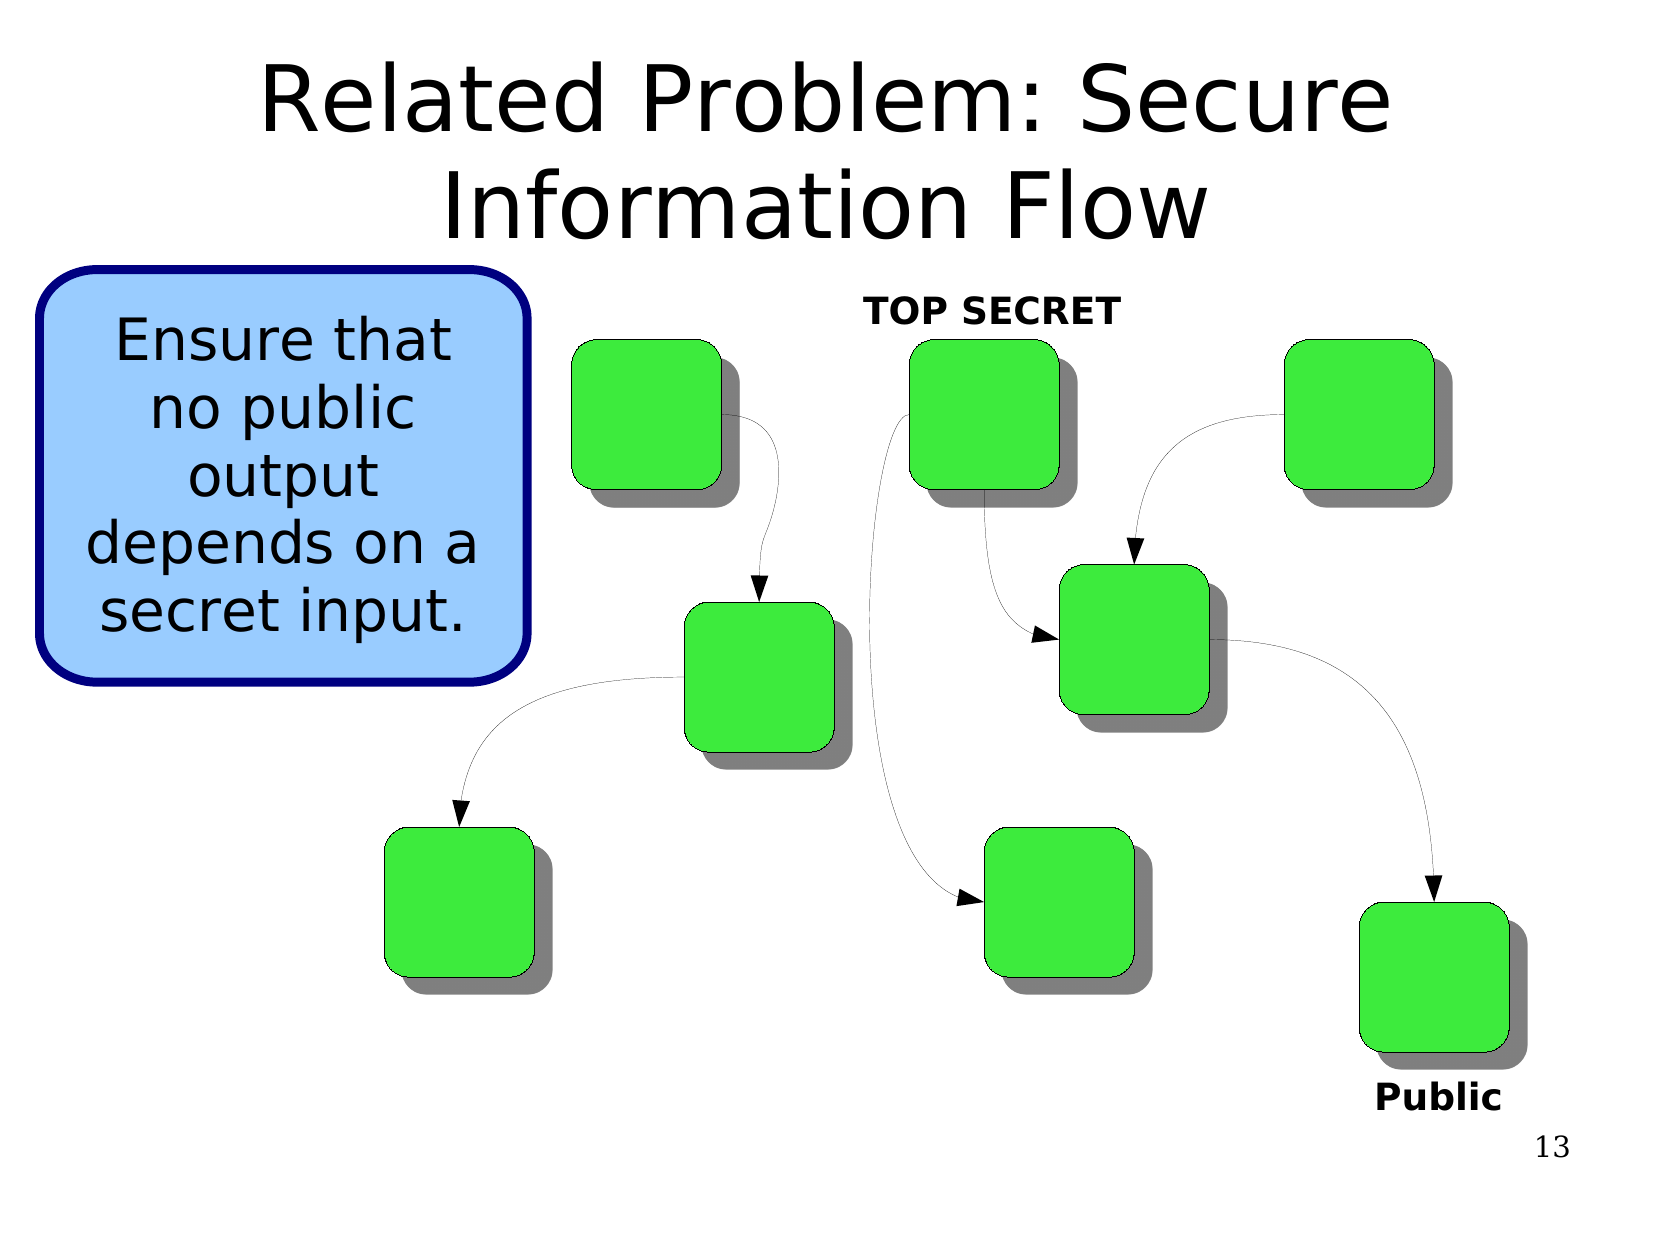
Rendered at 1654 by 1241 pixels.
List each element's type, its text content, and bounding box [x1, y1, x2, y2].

text_box [384, 827, 535, 978]
text_box [909, 341, 1060, 490]
text_box [1059, 564, 1210, 715]
text_box [984, 827, 1135, 978]
text_box [1359, 902, 1510, 1053]
text_box [571, 339, 722, 490]
text_box Ensure that no public output depends on a secret input. [39, 269, 528, 683]
text_box [684, 602, 835, 753]
title Related Problem: Secure Information Flow [82, 45, 1571, 261]
text_box [1284, 339, 1435, 490]
text_box Public [1359, 1068, 1547, 1128]
text_box TOP SECRET [848, 282, 1149, 341]
